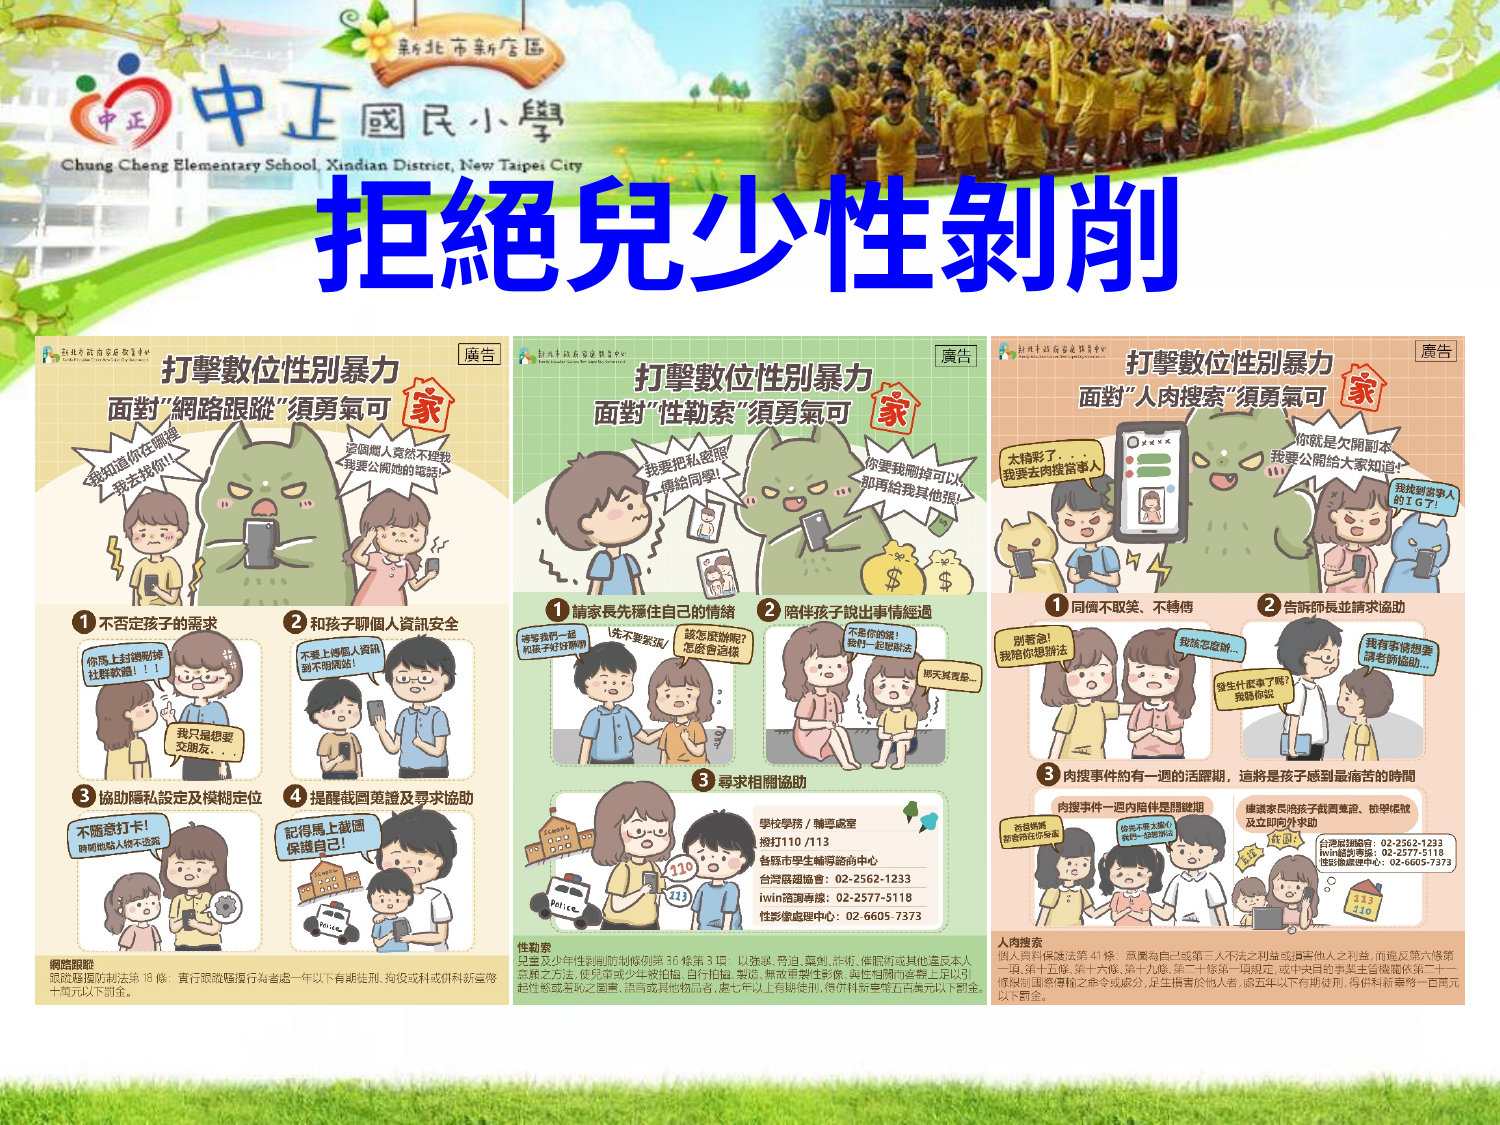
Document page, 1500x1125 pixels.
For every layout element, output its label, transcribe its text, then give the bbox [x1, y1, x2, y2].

picture [991, 336, 1465, 1005]
picture [35, 336, 509, 1005]
picture [513, 336, 987, 1005]
text_box 拒絕兒少性剝削 [293, 149, 1208, 337]
